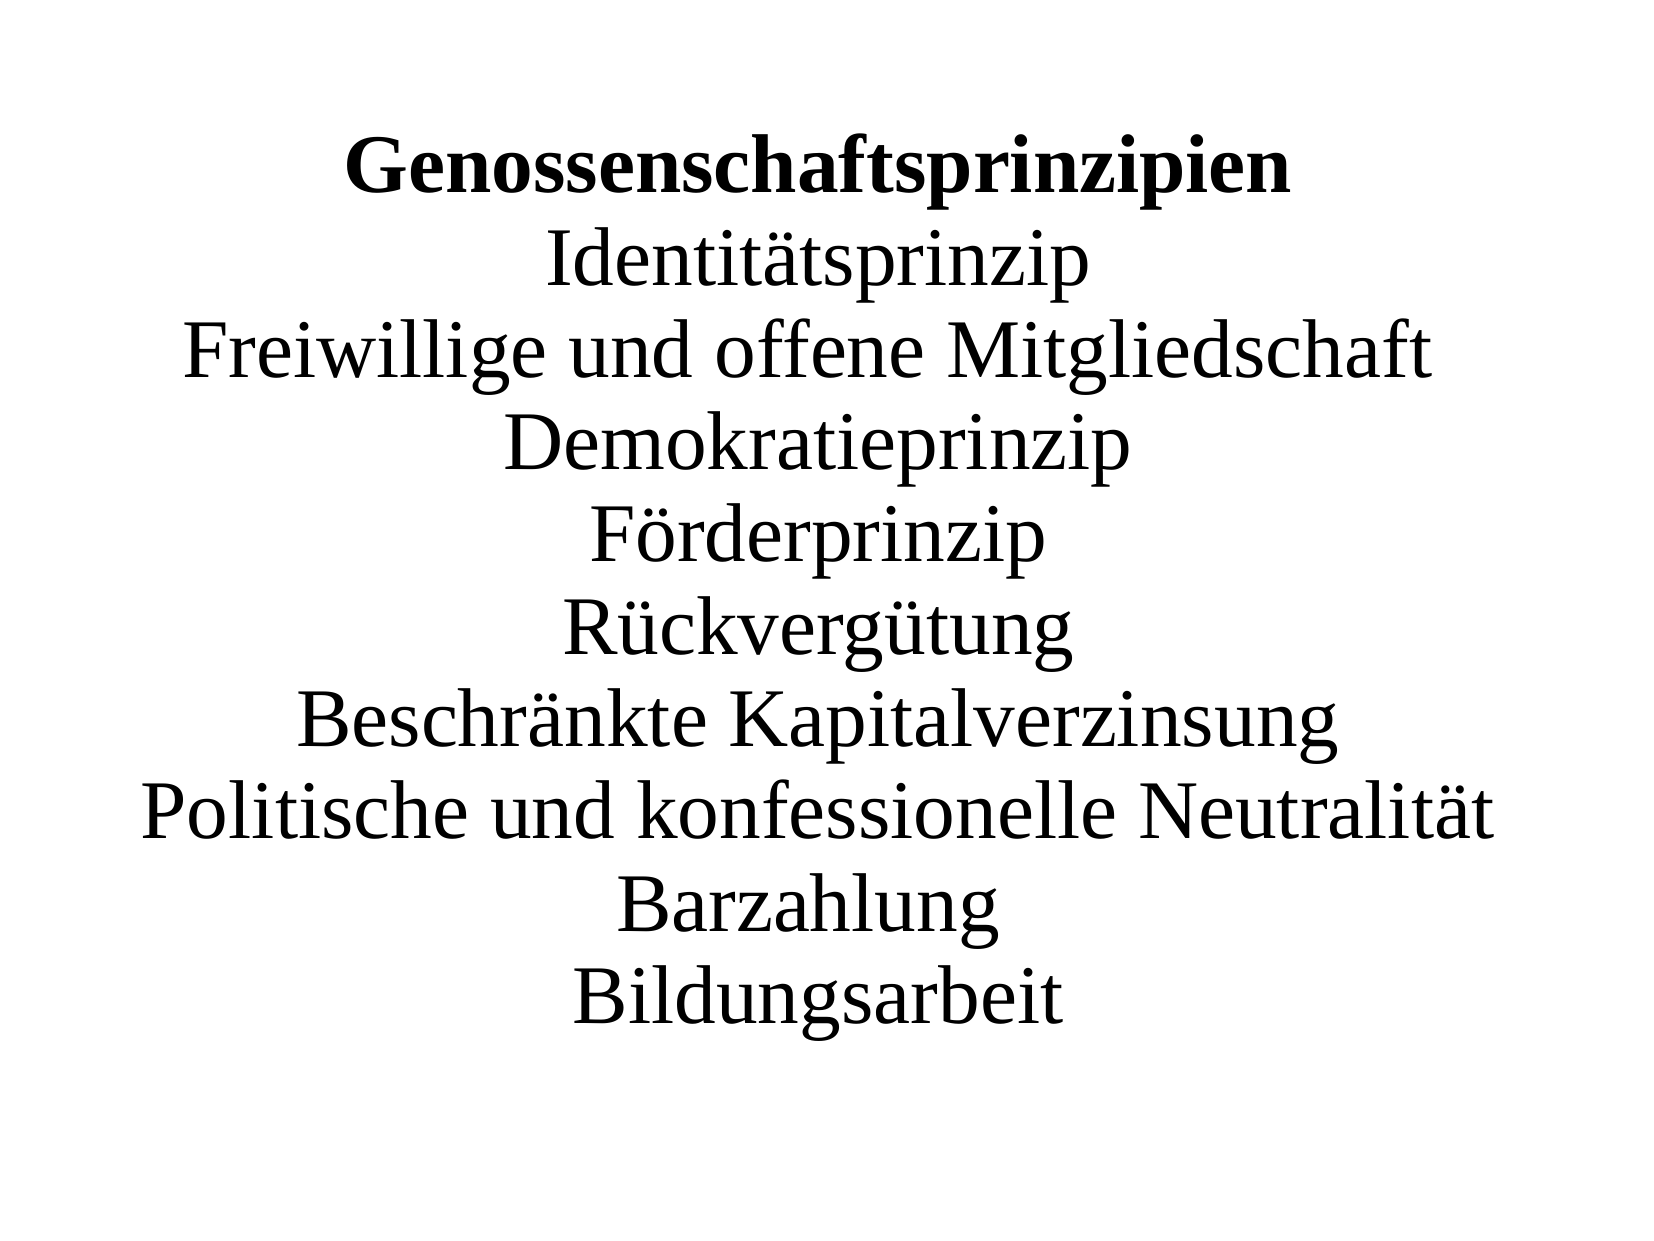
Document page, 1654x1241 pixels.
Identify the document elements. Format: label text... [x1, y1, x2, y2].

text_box Genossenschaftsprinzipien Identitätsprinzip Freiwillige und offene Mitgliedschaft Demokratieprinzip Förderprinzip Rückvergütung Beschränkte Kapitalverzinsung Politische und konfessionelle Neutralität Barzahlung Bildungsarbeit [72, 111, 1566, 1049]
